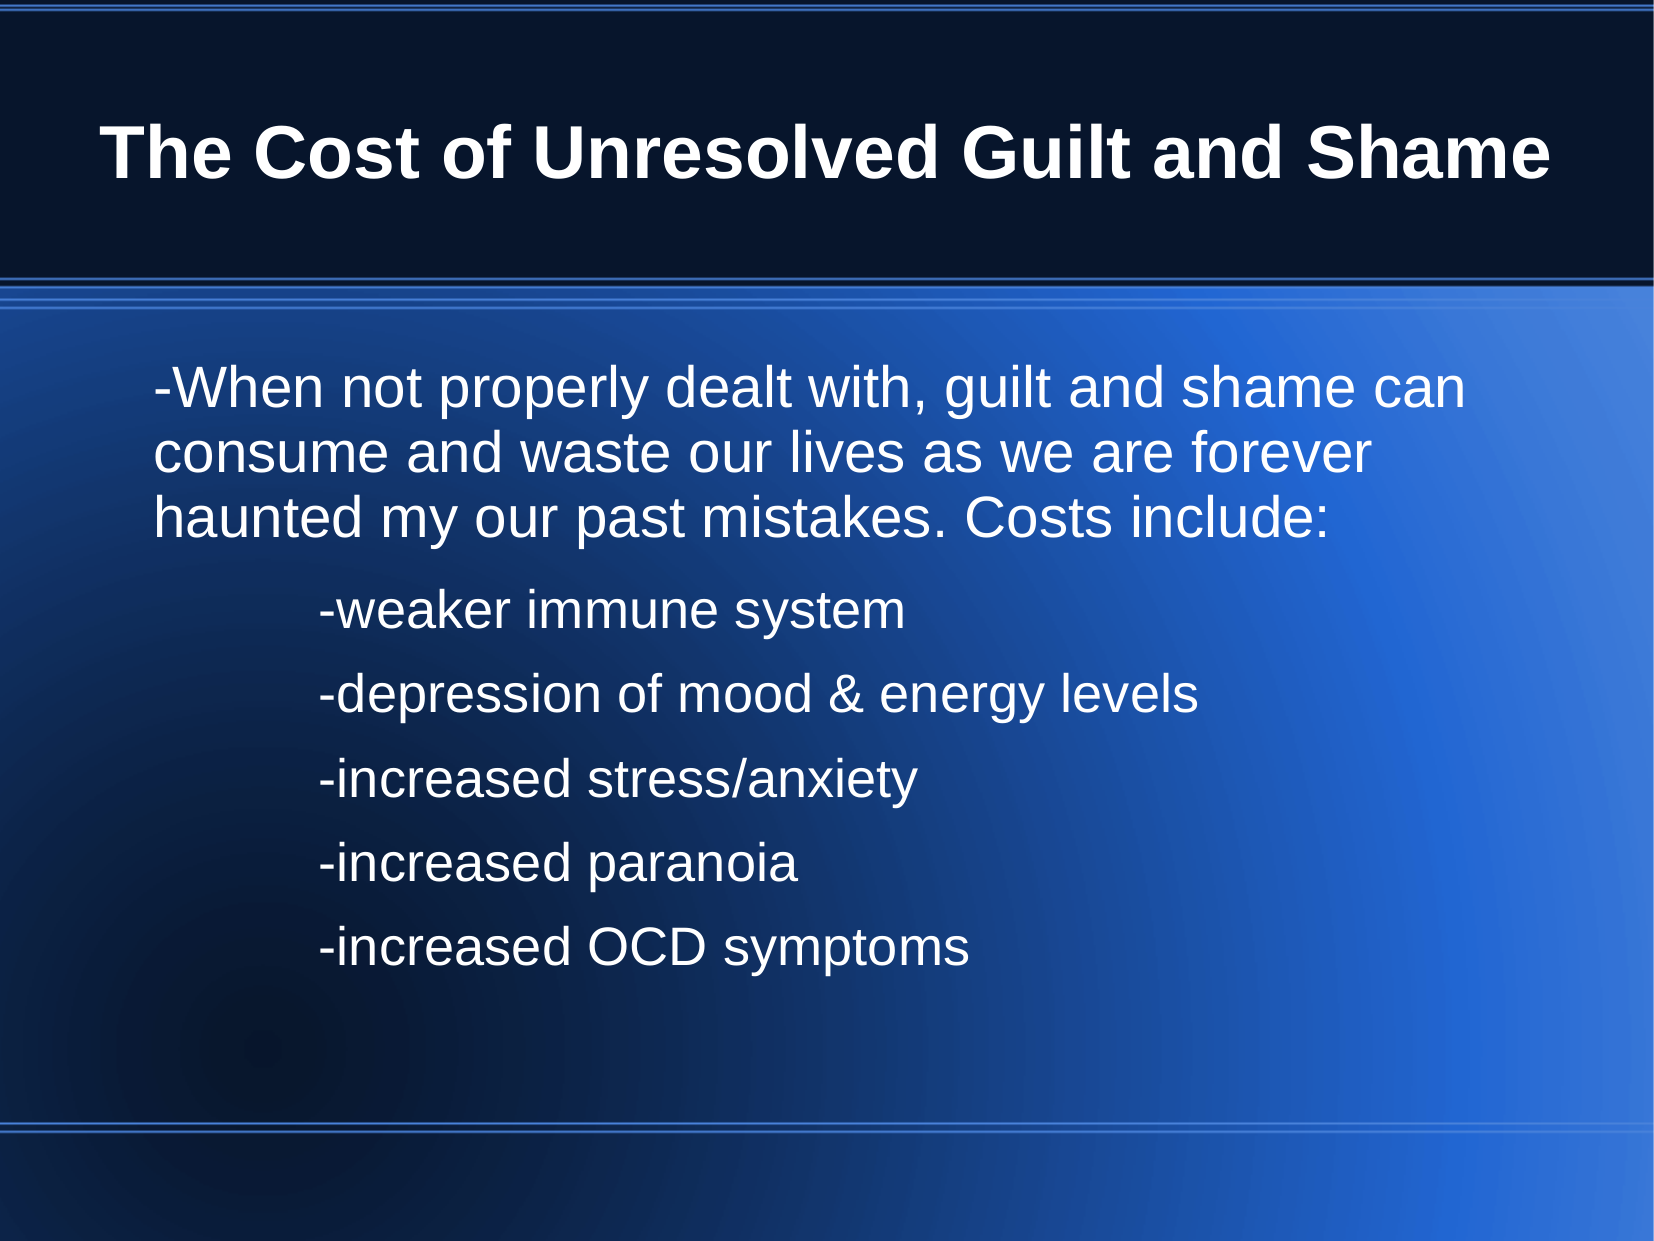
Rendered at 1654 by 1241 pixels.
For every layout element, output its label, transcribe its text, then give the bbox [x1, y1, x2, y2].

list -When not properly dealt with, guilt and shame can consume and waste our lives as we are forever haunted my our past mistakes. Costs include: -weaker immune system -depression of mood & energy levels -increased stress/anxiety -increased paranoia -increased OCD symptoms [82, 355, 1571, 1061]
title The Cost of Unresolved Guilt and Shame [82, 49, 1571, 257]
picture [0, 0, 1654, 1241]
